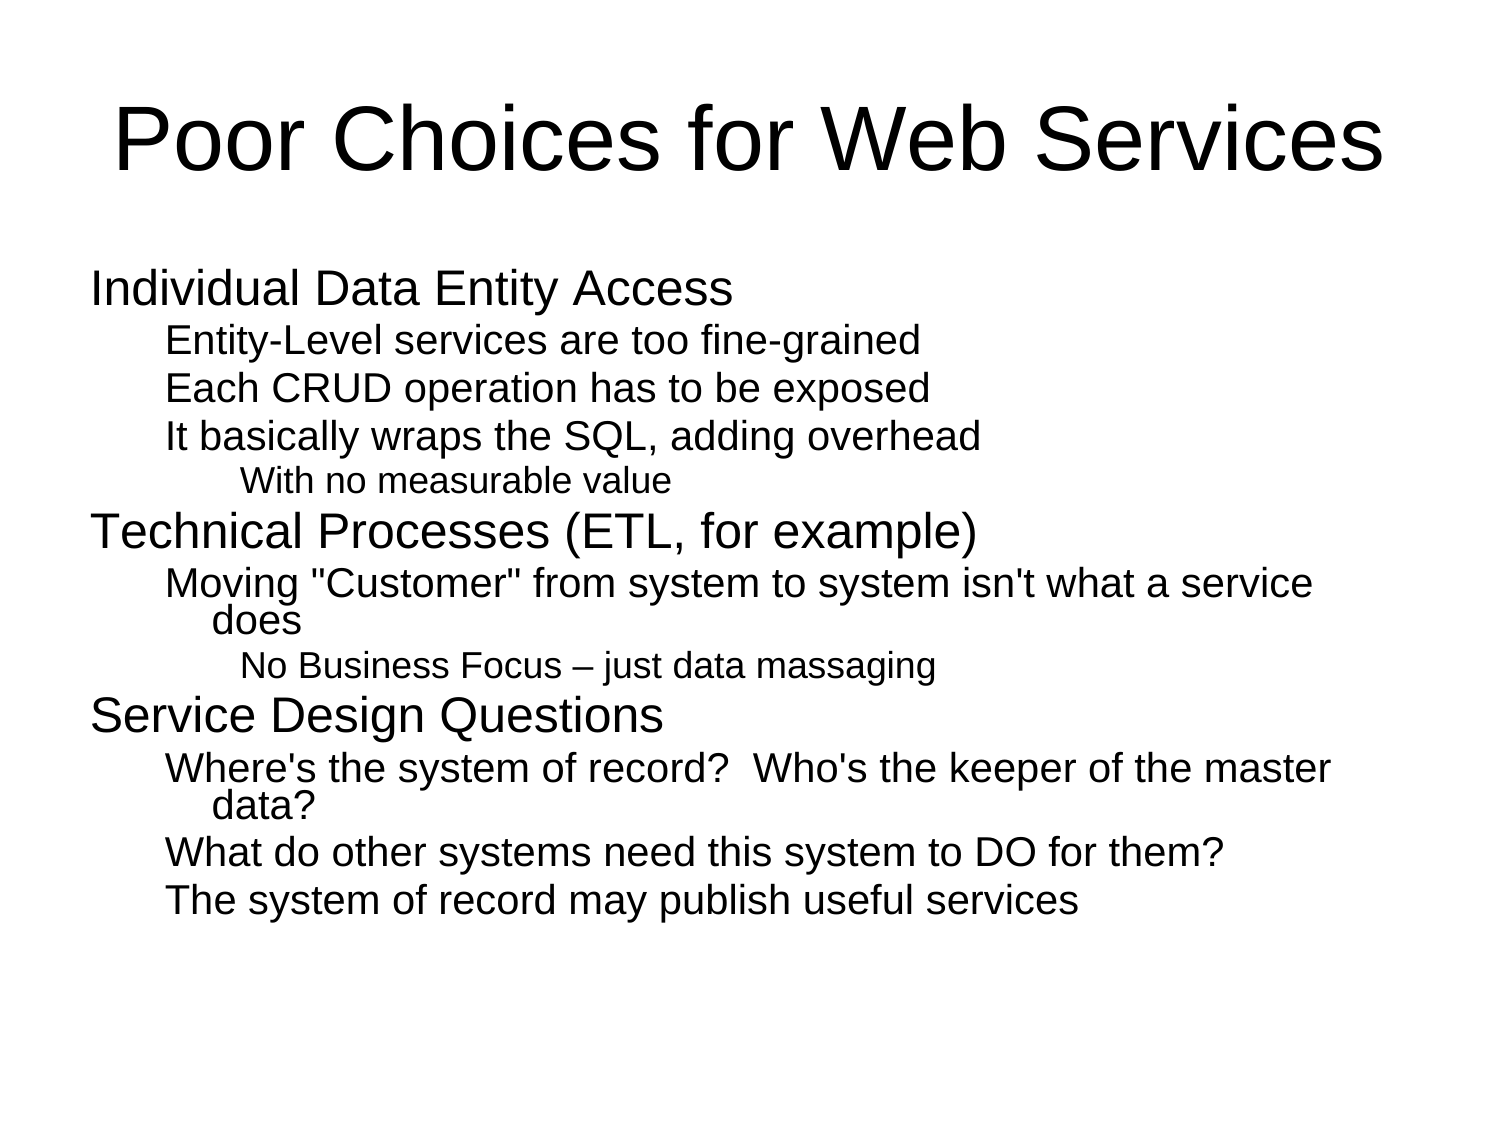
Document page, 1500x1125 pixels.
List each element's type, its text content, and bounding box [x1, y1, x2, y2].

list Individual Data Entity Access Entity-Level services are too fine-grained Each CRUD operation has to be exposed It basically wraps the SQL, adding overhead With no measurable value Technical Processes (ETL, for example) Moving "Customer" from system to system isn't what a service does No Business Focus – just data massaging Service Design Questions Where's the system of record? Who's the keeper of the master data? What do other systems need this system to DO for them? The system of record may publish useful services [75, 262, 1426, 1006]
title Poor Choices for Web Services [75, 45, 1426, 233]
